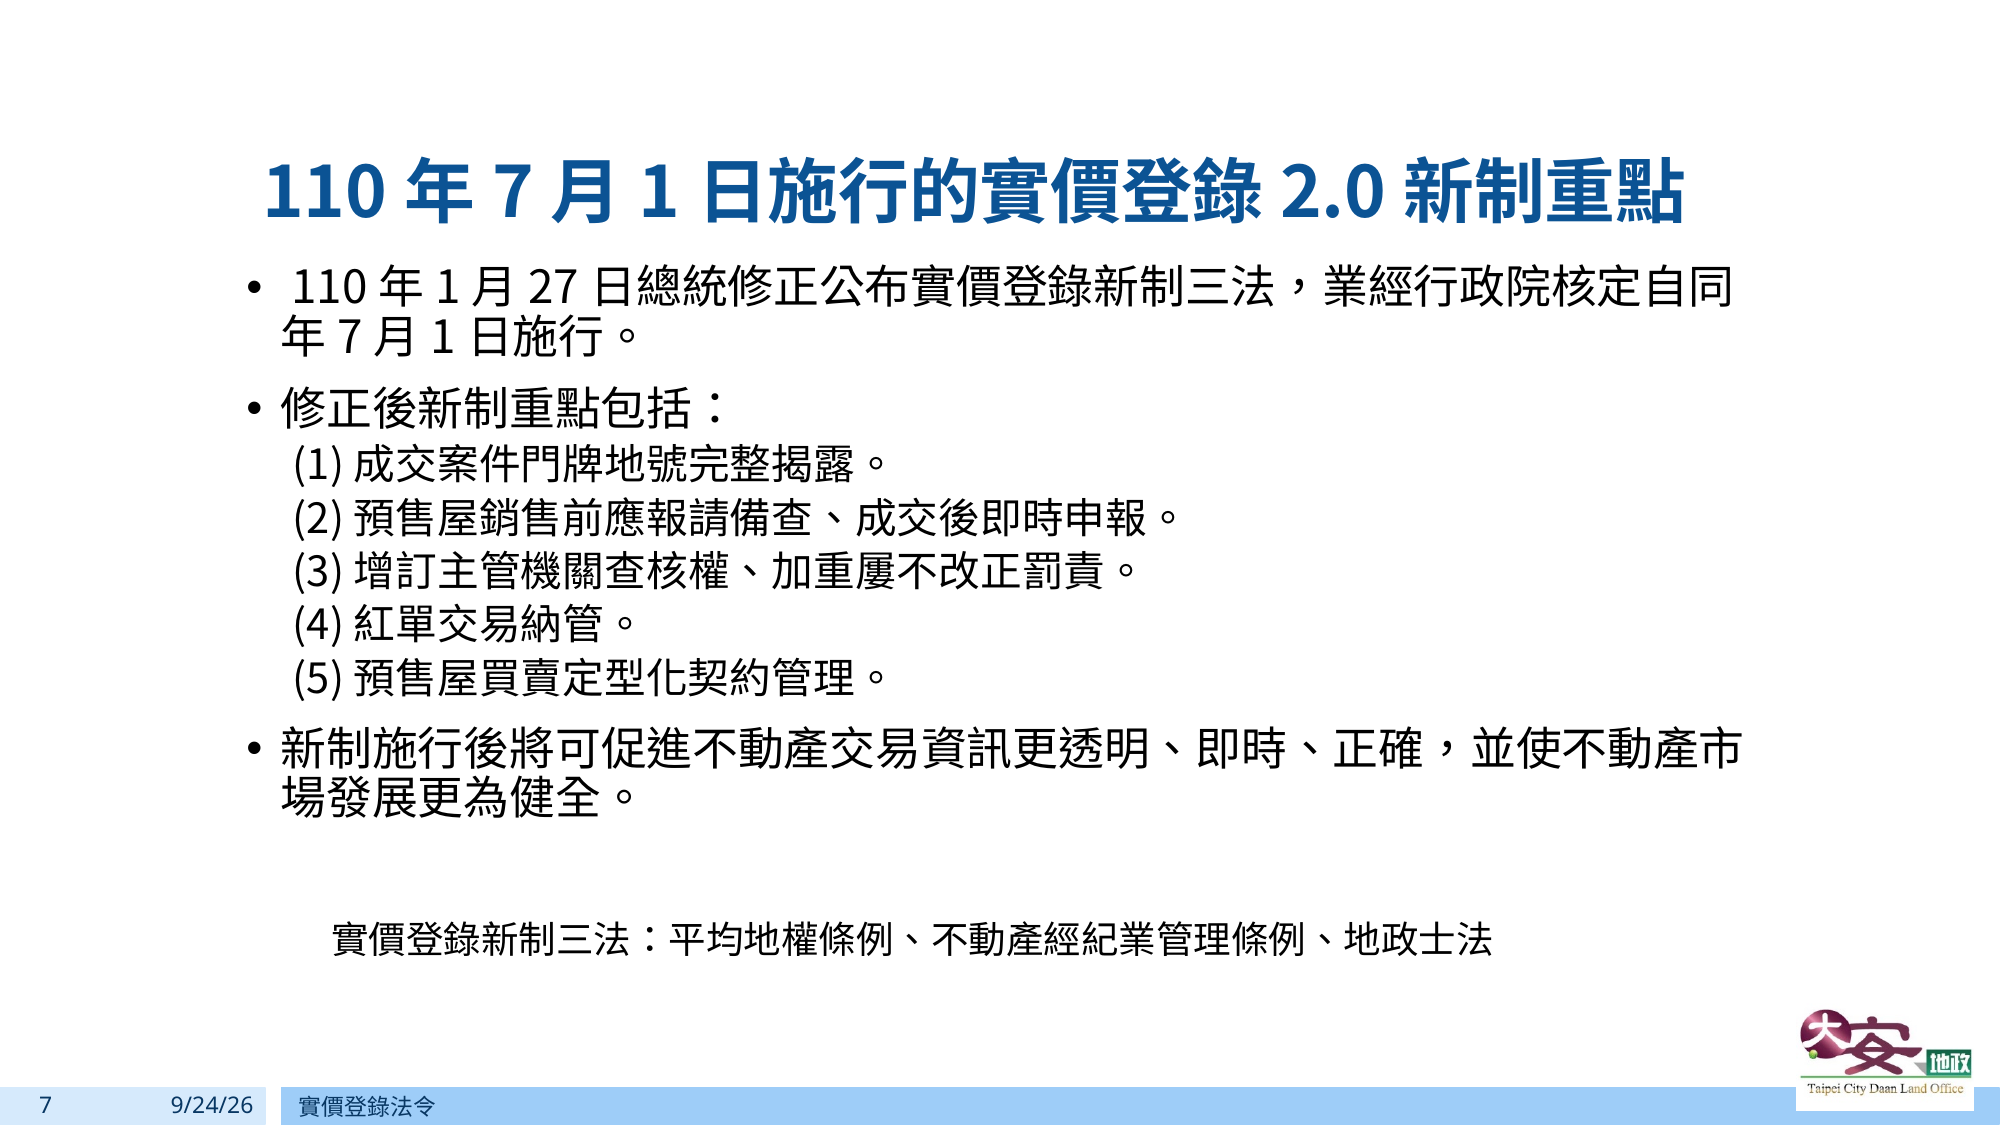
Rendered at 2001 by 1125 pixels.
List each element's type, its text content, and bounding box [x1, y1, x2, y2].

text_box 實價登錄新制三法：平均地權條例、不動產經紀業管理條例、地政士法 [316, 908, 1509, 1014]
picture [1796, 992, 1974, 1111]
footer 實價登錄法令 [284, 1087, 1785, 1125]
slide_number <編號> [0, 1087, 68, 1125]
title 110年7月1日施行的實價登錄2.0新制重點 [231, 45, 1769, 240]
slide_number 10/21/21 [74, 1087, 269, 1125]
list 110年1月27日總統修正公布實價登錄新制三法，業經行政院核定自同年7月1日施行。 修正後新制重點包括： (1)成交案件門牌地號完整揭露。 (2)預售屋銷售前應報請備查、成交後即時申報。 (3)增訂主管機關查核權、加重屢不改正罰責。 (4)紅單交易納管。 (5)預售屋買賣定型化契約管理。 新制施行後將可促進不動產交易資訊更透明、即時、正確，並使不動產市場發展更為健全。 [231, 256, 1769, 891]
